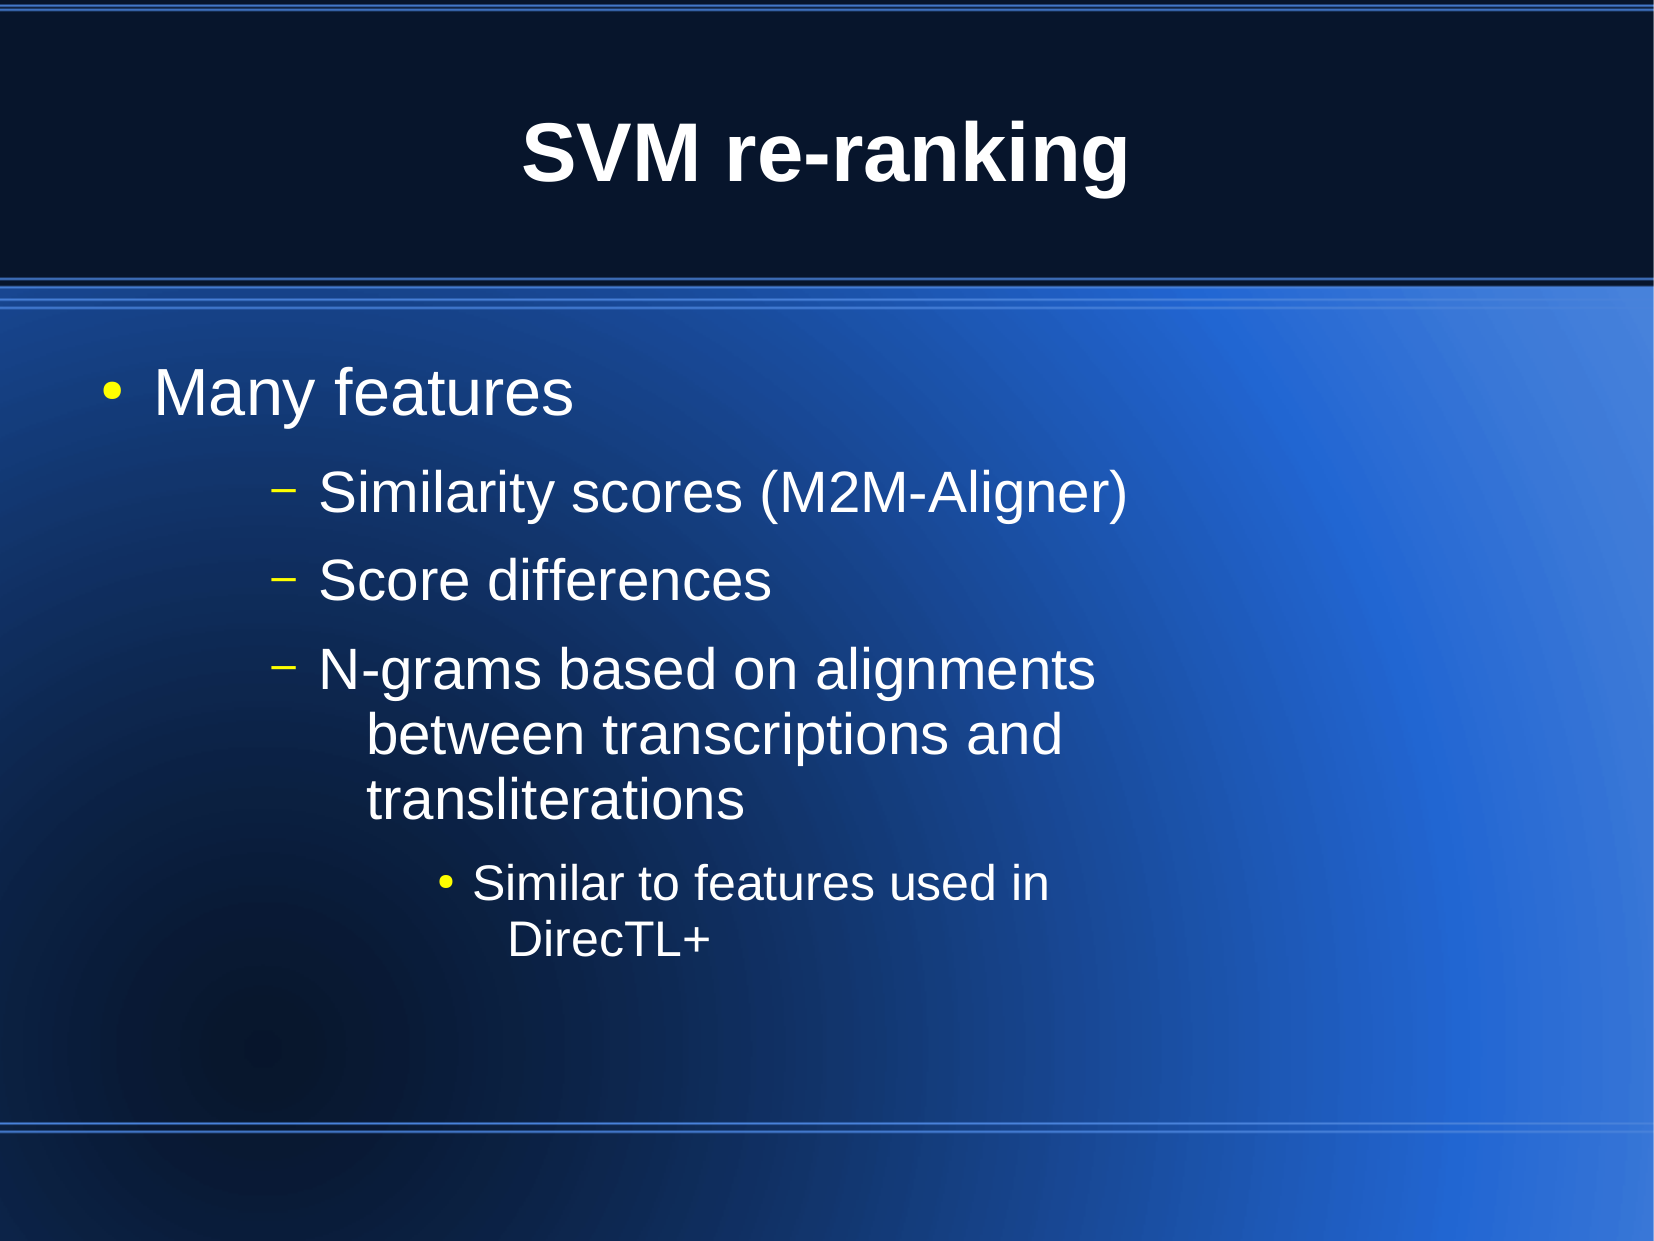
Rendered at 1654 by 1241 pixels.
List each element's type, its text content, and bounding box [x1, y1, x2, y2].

picture [0, 0, 1654, 1241]
title SVM re-ranking [82, 49, 1571, 257]
list Many features Similarity scores (M2M-Aligner) Score differences N-grams based on alignments between transcriptions and transliterations Similar to features used in DirecTL+ [82, 355, 1159, 1159]
